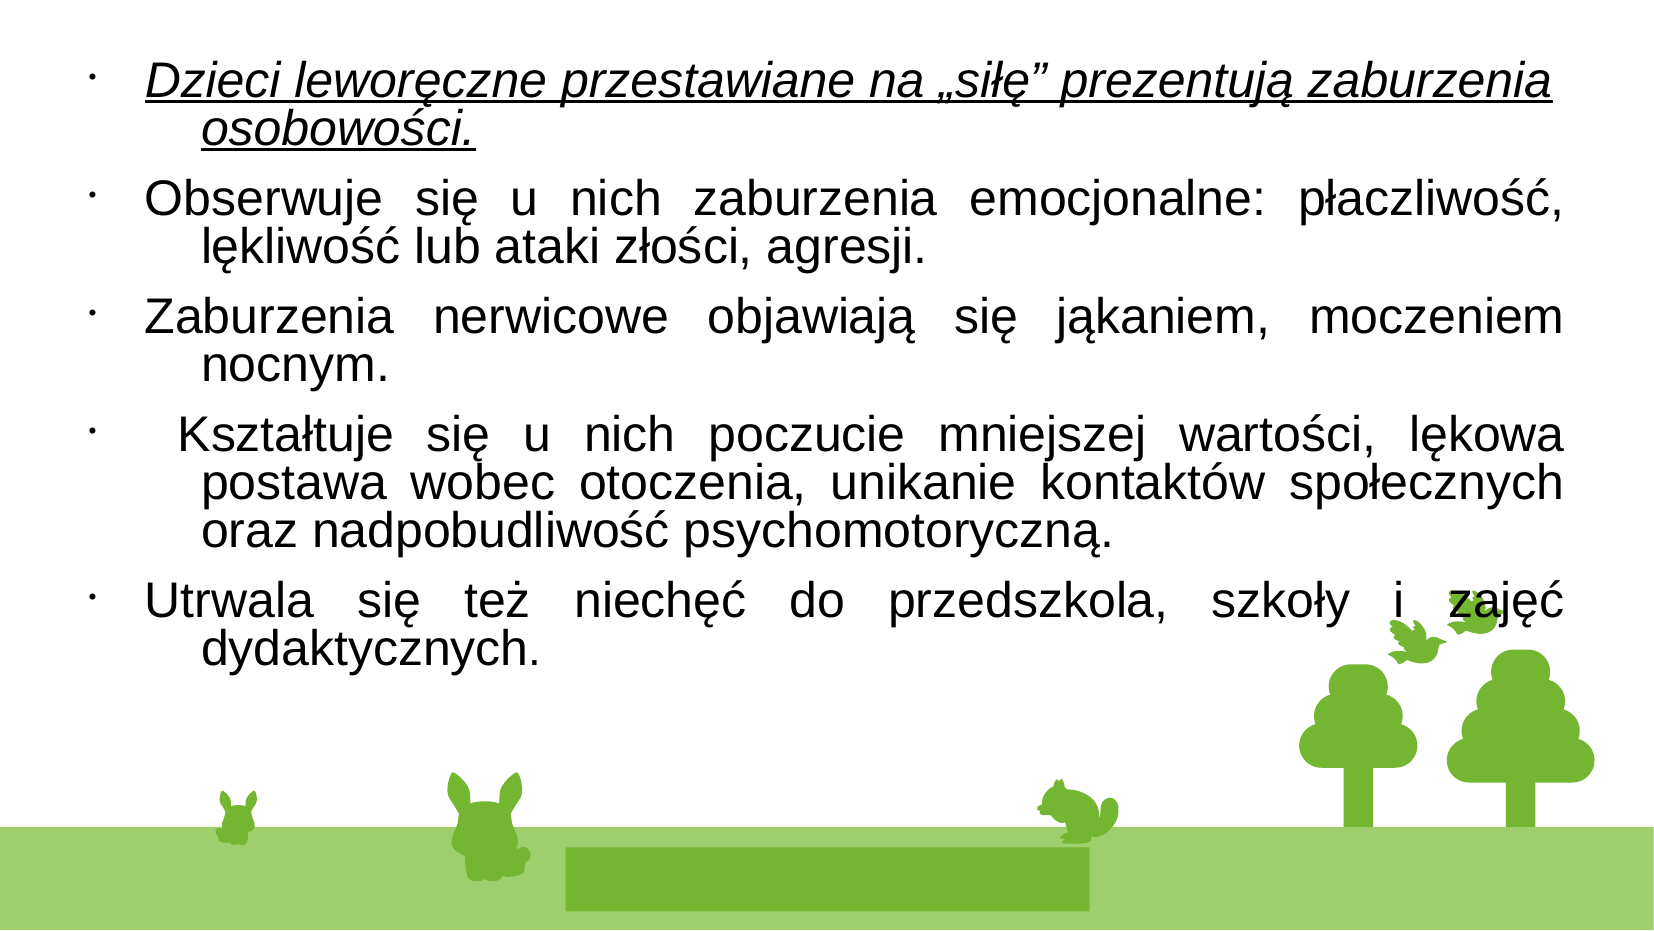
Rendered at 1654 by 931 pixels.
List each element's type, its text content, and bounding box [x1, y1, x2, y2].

text_box [565, 847, 1090, 912]
list Dzieci leworęczne przestawiane na „siłę” prezentują zaburzenia osobowości. Obserwuje się u nich zaburzenia emocjonalne: płaczliwość, lękliwość lub ataki złości, agresji. Zaburzenia nerwicowe objawiają się jąkaniem, moczeniem nocnym. Kształtuje się u nich poczucie mniejszej wartości, lękowa postawa wobec otoczenia, unikanie kontaktów społecznych oraz nadpobudliwość psychomotoryczną. Utrwala się też niechęć do przedszkola, szkoły i zajęć dydaktycznych. [88, 59, 1565, 739]
